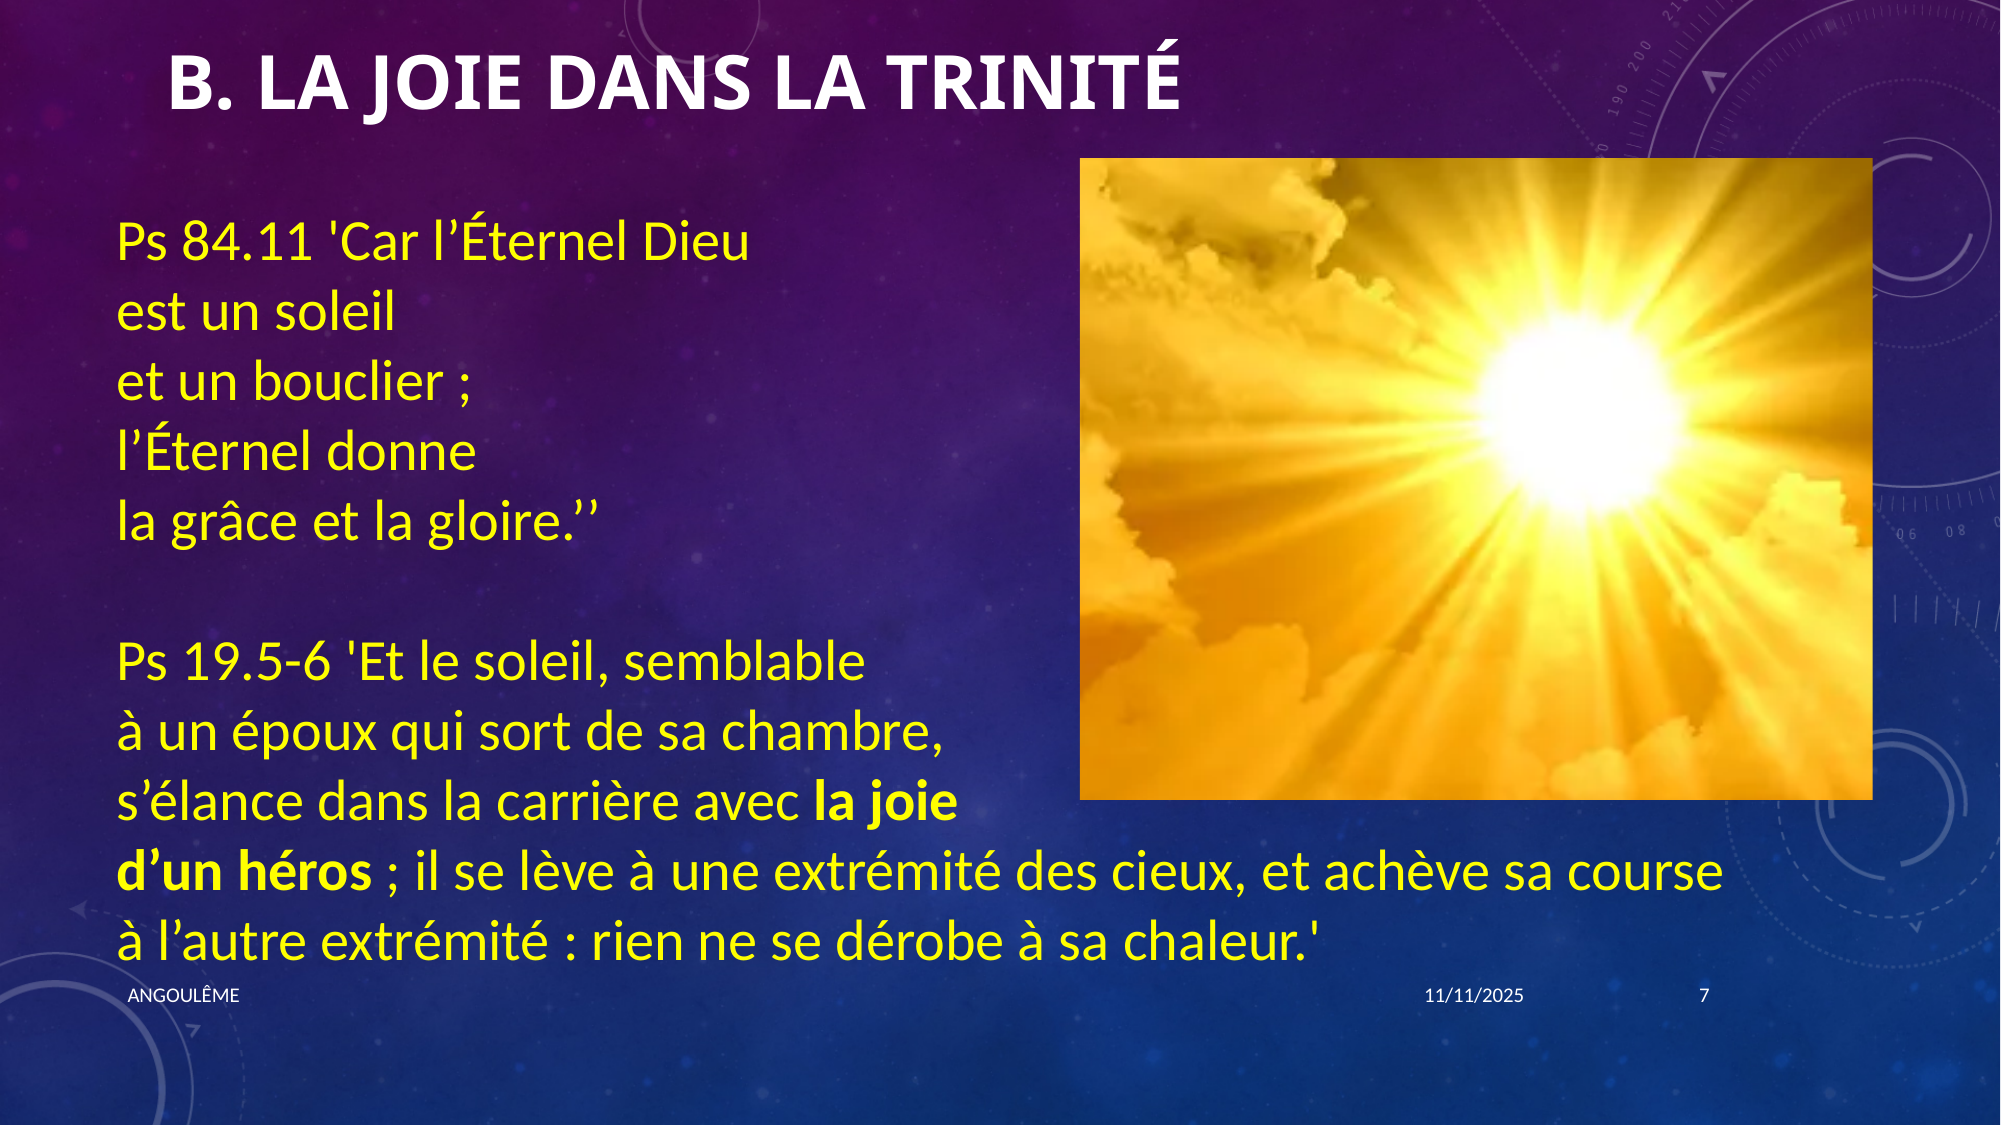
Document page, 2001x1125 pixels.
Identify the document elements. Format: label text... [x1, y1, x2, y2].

text_box [1684, 963, 1775, 1026]
picture [1080, 158, 1873, 800]
text_box Ps 84.11 'Car l’Éternel Dieu est un soleil et un bouclier ; l’Éternel donne la grâce et la gloire.’’ Ps 19.5-6 'Et le soleil, semblable à un époux qui sort de sa chambre, s’élance dans la carrière avec la joie d’un héros ; il se lève à une extrémité des cieux, et achève sa course à l’autre extrémité : rien ne se dérobe à sa chaleur.' [101, 194, 1775, 1125]
title B. La joie dans la trinité [0, 0, 2000, 159]
text_box 11/11/2025 [1409, 963, 1672, 1026]
text_box ANGOULÊME [112, 963, 1397, 1026]
